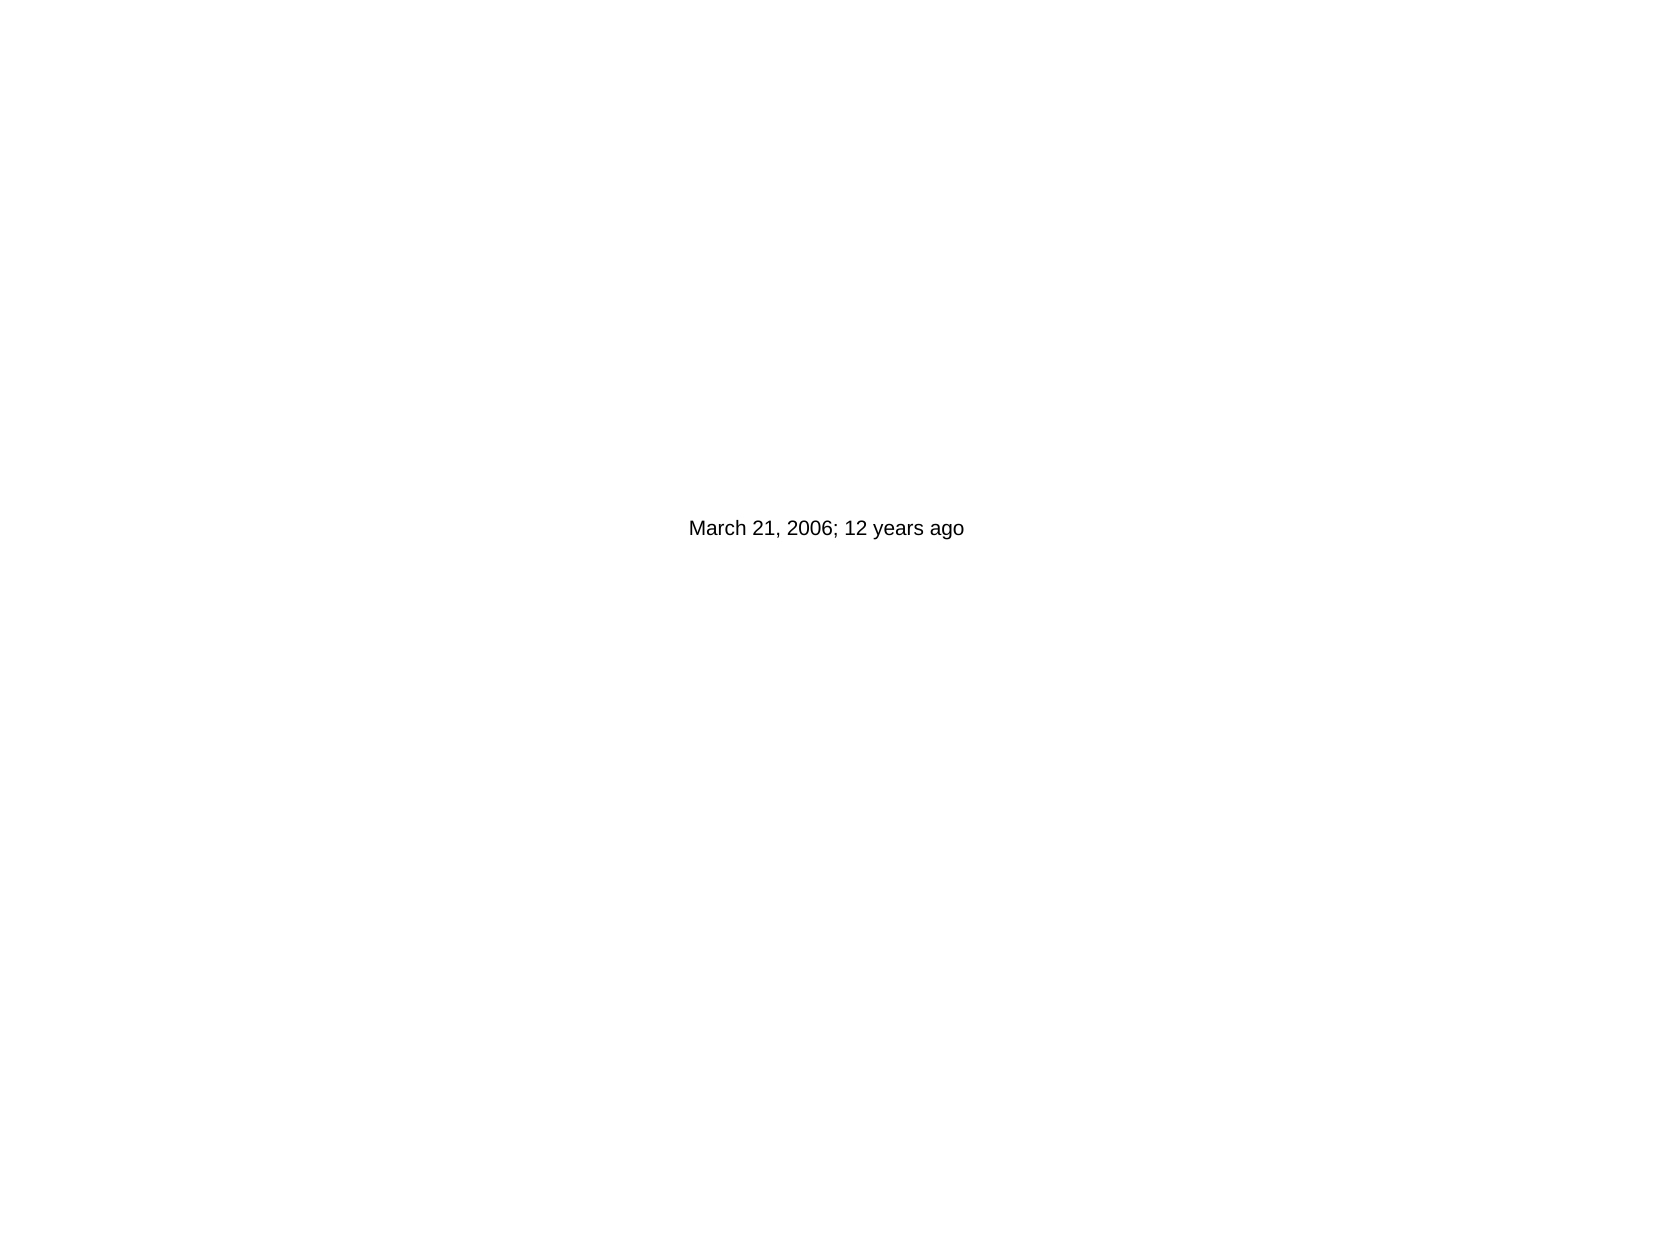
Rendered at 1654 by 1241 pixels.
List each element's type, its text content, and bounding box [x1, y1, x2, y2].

text_box March 21, 2006; 12 years ago [674, 509, 980, 548]
